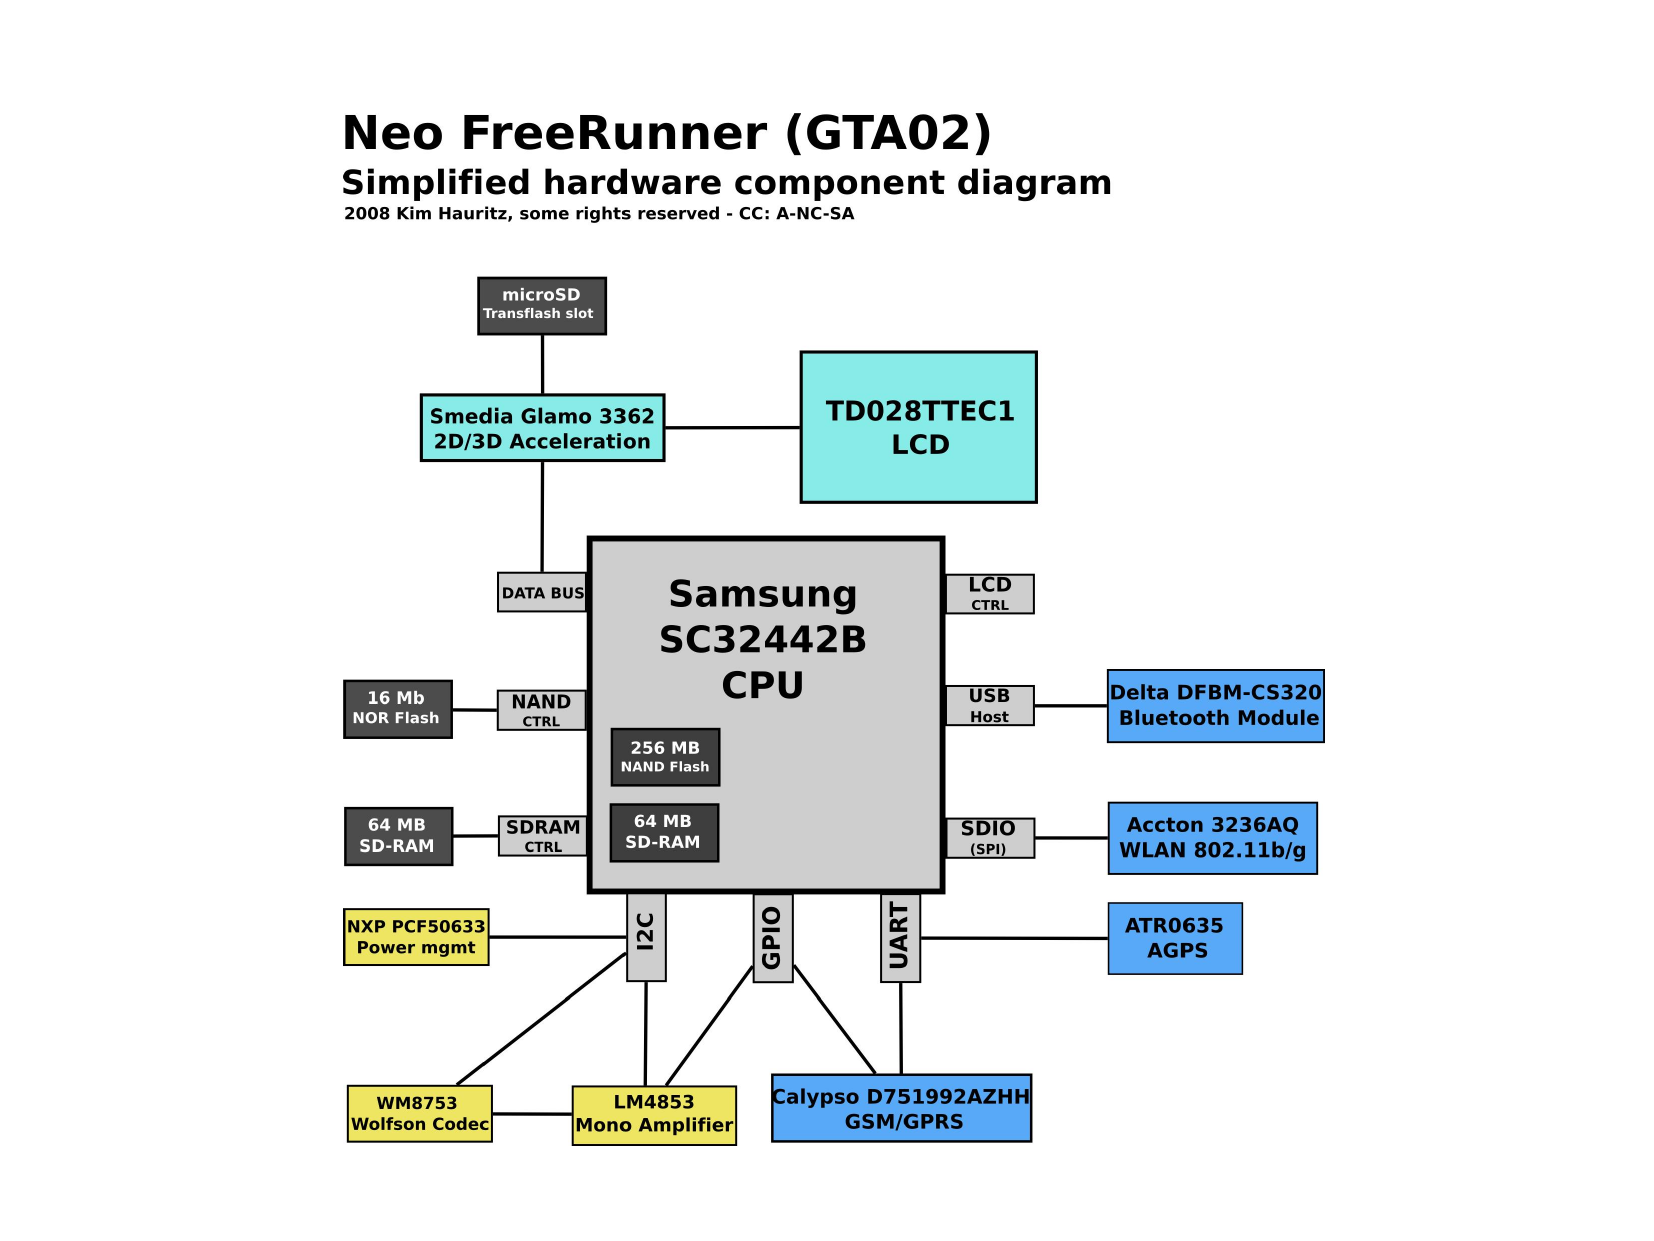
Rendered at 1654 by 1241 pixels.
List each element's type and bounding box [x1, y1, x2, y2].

picture [343, 113, 1325, 1147]
